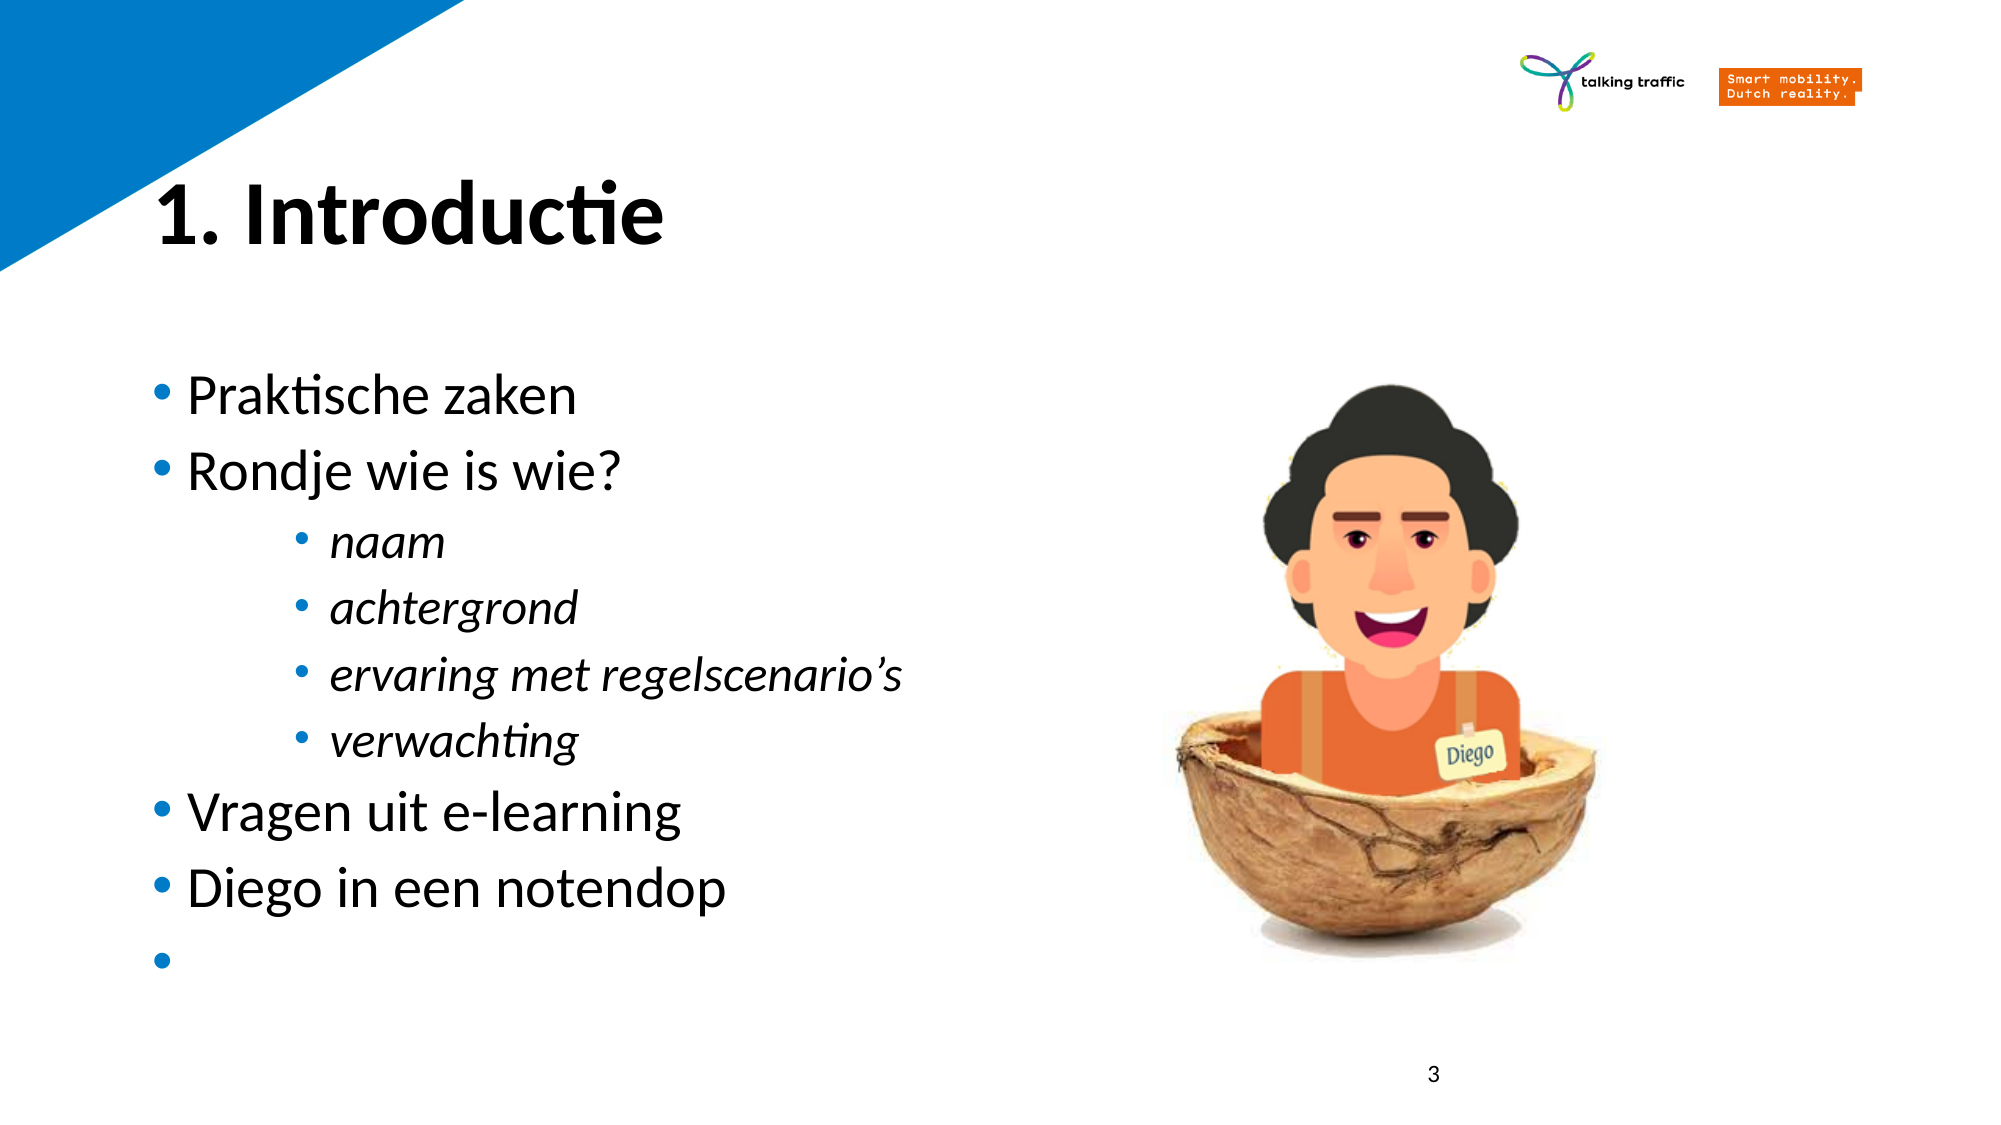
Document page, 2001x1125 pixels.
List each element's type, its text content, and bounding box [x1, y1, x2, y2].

title 1. Introductie [137, 165, 1613, 332]
list Praktische zaken Rondje wie is wie? naam achtergrond ervaring met regelscenario’s verwachting Vragen uit e-learning Diego in een notendop [137, 356, 1613, 1014]
picture [1105, 298, 1674, 992]
text_box 3 [1412, 1042, 1863, 1103]
